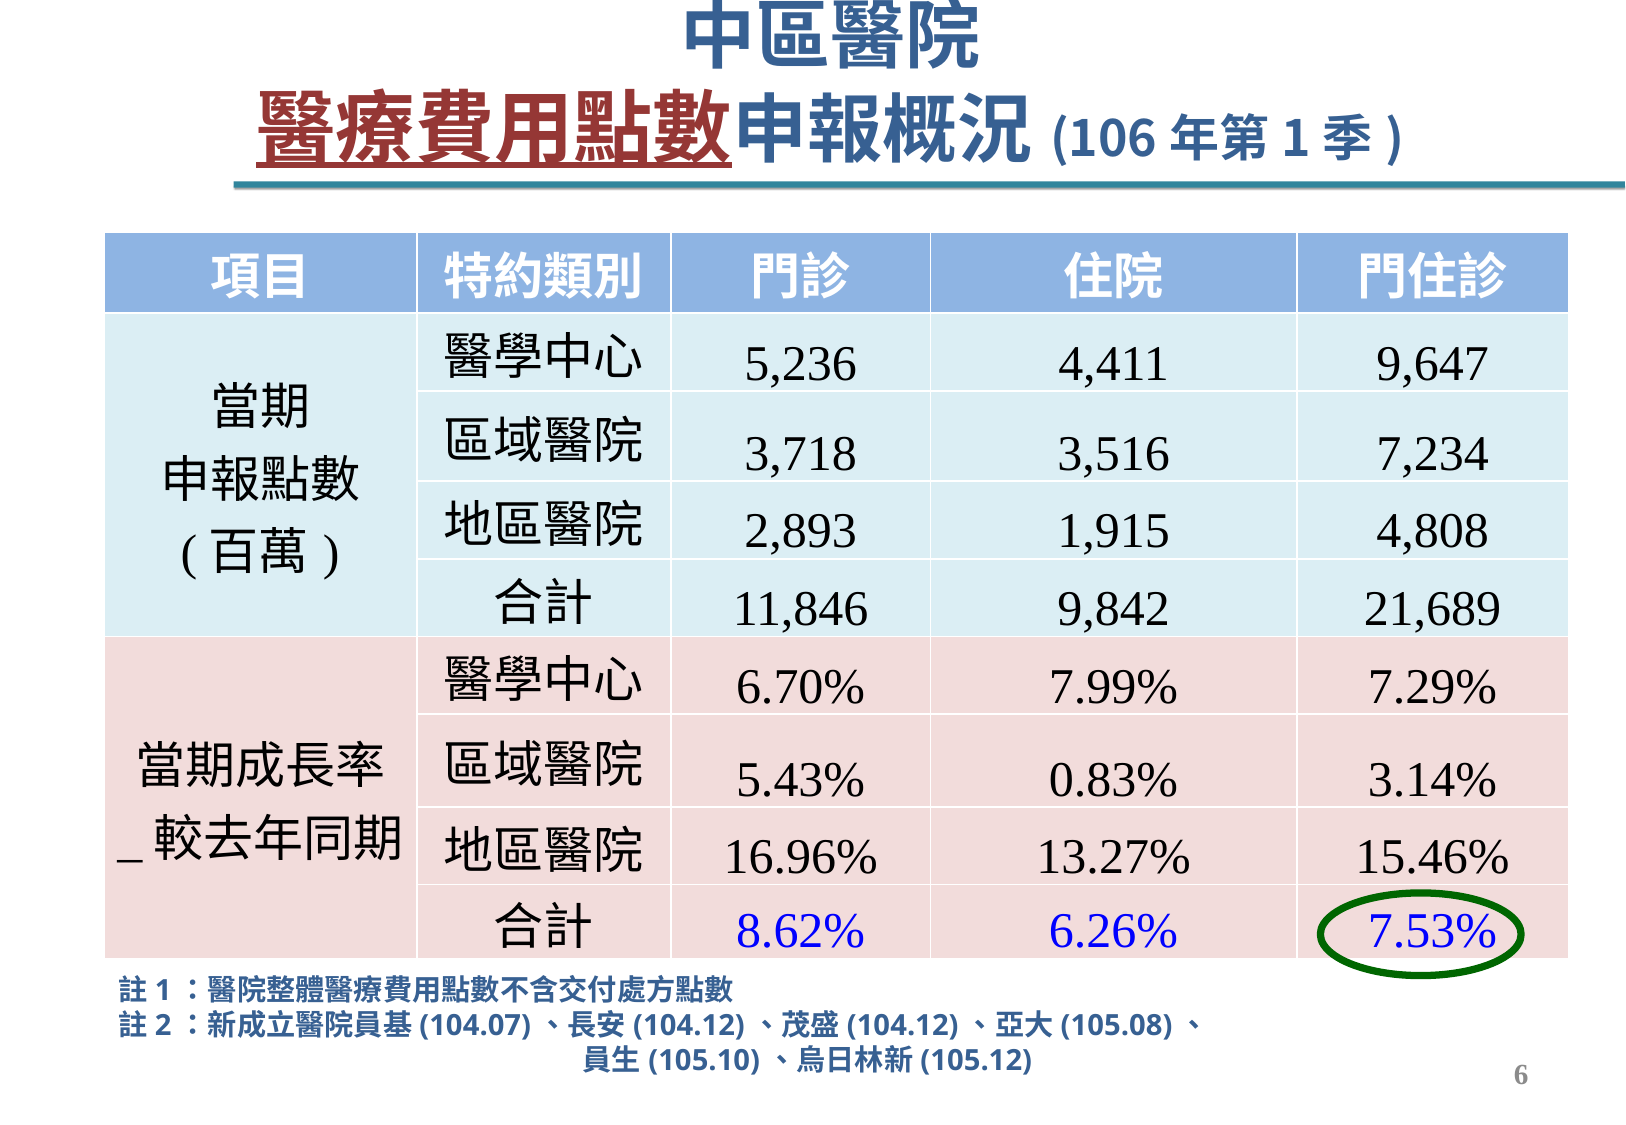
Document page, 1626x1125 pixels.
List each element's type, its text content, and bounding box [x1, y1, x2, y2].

table_cell 6.70% [672, 637, 930, 713]
table_cell 區域醫院 [418, 715, 670, 806]
table_cell 5,236 [672, 314, 930, 390]
table_cell 9,647 [1298, 314, 1568, 390]
table_cell 8.62% [672, 885, 930, 958]
table_cell 13.27% [931, 808, 1296, 884]
table_cell 合計 [418, 560, 670, 636]
slide_number <編號> [1164, 1042, 1544, 1103]
table_header 門診 [672, 233, 930, 312]
table_cell 5.43% [672, 715, 930, 806]
table_cell 當期成長率 _較去年同期 [105, 637, 416, 958]
text_box 註1：醫院整體醫療費用點數不含交付處方點數 註2：新成立醫院員基(104.07)、長安(104.12)、茂盛(104.12)、亞大(105.08)、 員生(105.10)、烏日林新(105.12) [103, 964, 1522, 1084]
table_cell 3.14% [1298, 715, 1568, 806]
table_cell 16.96% [672, 808, 930, 884]
table_cell 11,846 [672, 560, 930, 636]
table_cell 地區醫院 [418, 482, 670, 558]
table_cell 地區醫院 [418, 808, 670, 884]
table_cell 醫學中心 [418, 314, 670, 390]
table_cell 7.29% [1298, 637, 1568, 713]
table_cell 7.99% [931, 637, 1296, 713]
table_cell 合計 [418, 885, 670, 958]
table_cell 7,234 [1298, 392, 1568, 480]
table_cell 3,516 [931, 392, 1296, 480]
table_cell 0.83% [931, 715, 1296, 806]
table_cell 7.53% [1298, 885, 1568, 958]
table_cell 21,689 [1298, 560, 1568, 636]
table_cell 4,411 [931, 314, 1296, 390]
table_header 項目 [105, 233, 416, 312]
table_cell 6.26% [931, 885, 1296, 958]
table_cell 2,893 [672, 482, 930, 558]
table_header 門住診 [1298, 233, 1568, 312]
table_header 特約類別 [418, 233, 670, 312]
table_header 住院 [931, 233, 1296, 312]
table_cell 醫學中心 [418, 637, 670, 713]
table_cell 9,842 [931, 560, 1296, 636]
table_cell 7.53% [1325, 897, 1517, 958]
title 中區醫院 醫療費用點數申報概況(106年第1季) [91, 4, 1569, 156]
table_cell 當期 申報點數 (百萬) [105, 314, 416, 636]
table_cell 4,808 [1298, 482, 1568, 558]
table_cell 1,915 [931, 482, 1296, 558]
table_cell 3,718 [672, 392, 930, 480]
table_cell 15.46% [1298, 808, 1568, 884]
table_cell 區域醫院 [418, 392, 670, 480]
